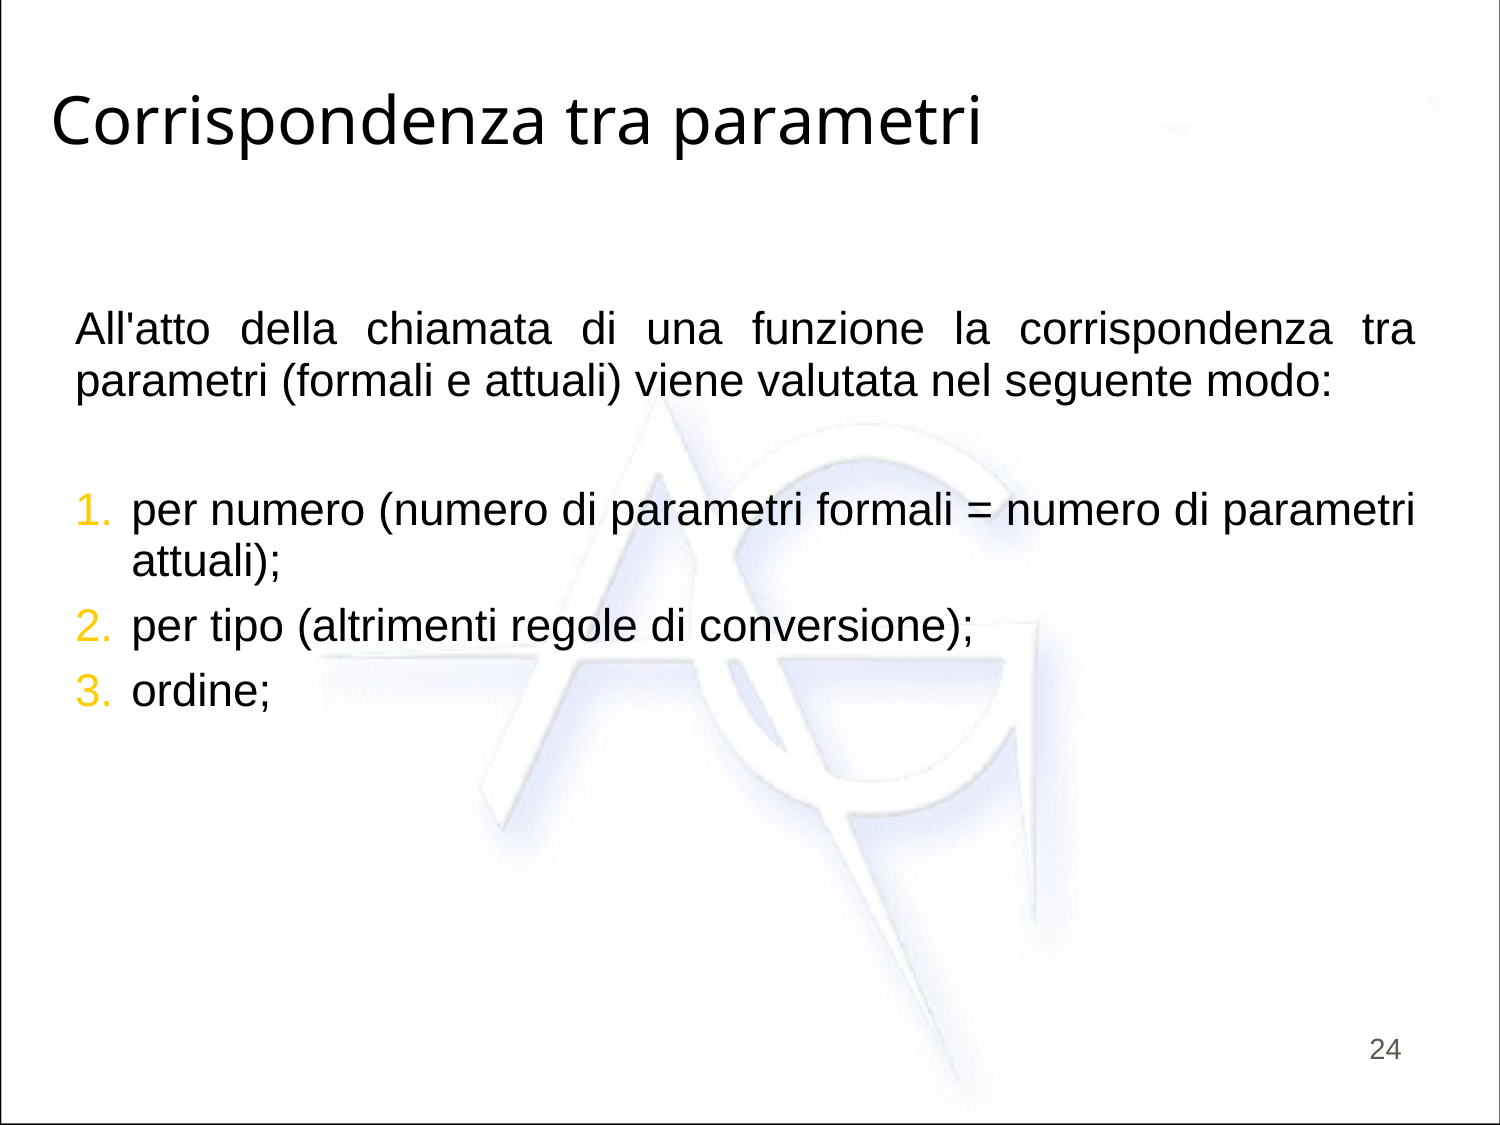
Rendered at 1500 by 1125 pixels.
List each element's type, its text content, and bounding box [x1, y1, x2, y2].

title Corrispondenza tra parametri [49, 7, 1438, 231]
picture [0, 0, 1500, 1125]
list All'atto della chiamata di una funzione la corrispondenza tra parametri (formali e attuali) viene valutata nel seguente modo: per numero (numero di parametri formali = numero di parametri attuali); per tipo (altrimenti regole di conversione); ordine; [75, 238, 1417, 982]
